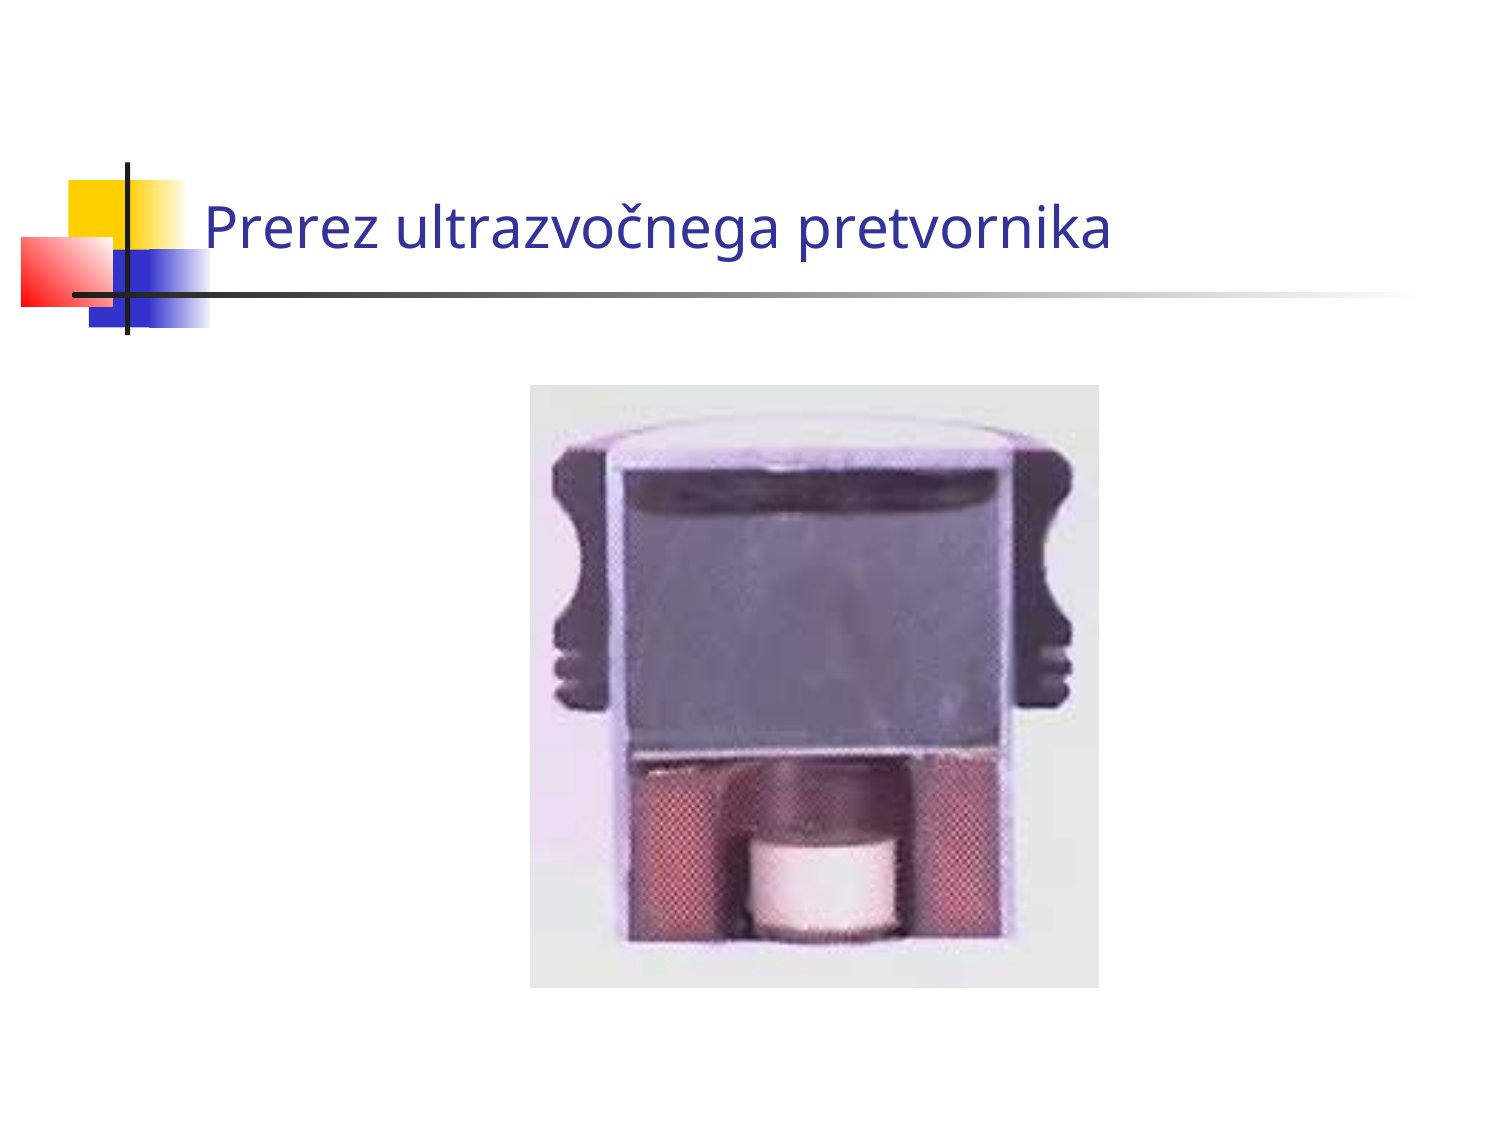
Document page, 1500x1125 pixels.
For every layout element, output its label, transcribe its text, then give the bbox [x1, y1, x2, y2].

title Prerez ultrazvočnega pretvornika [188, 35, 1468, 276]
picture [530, 385, 1099, 988]
